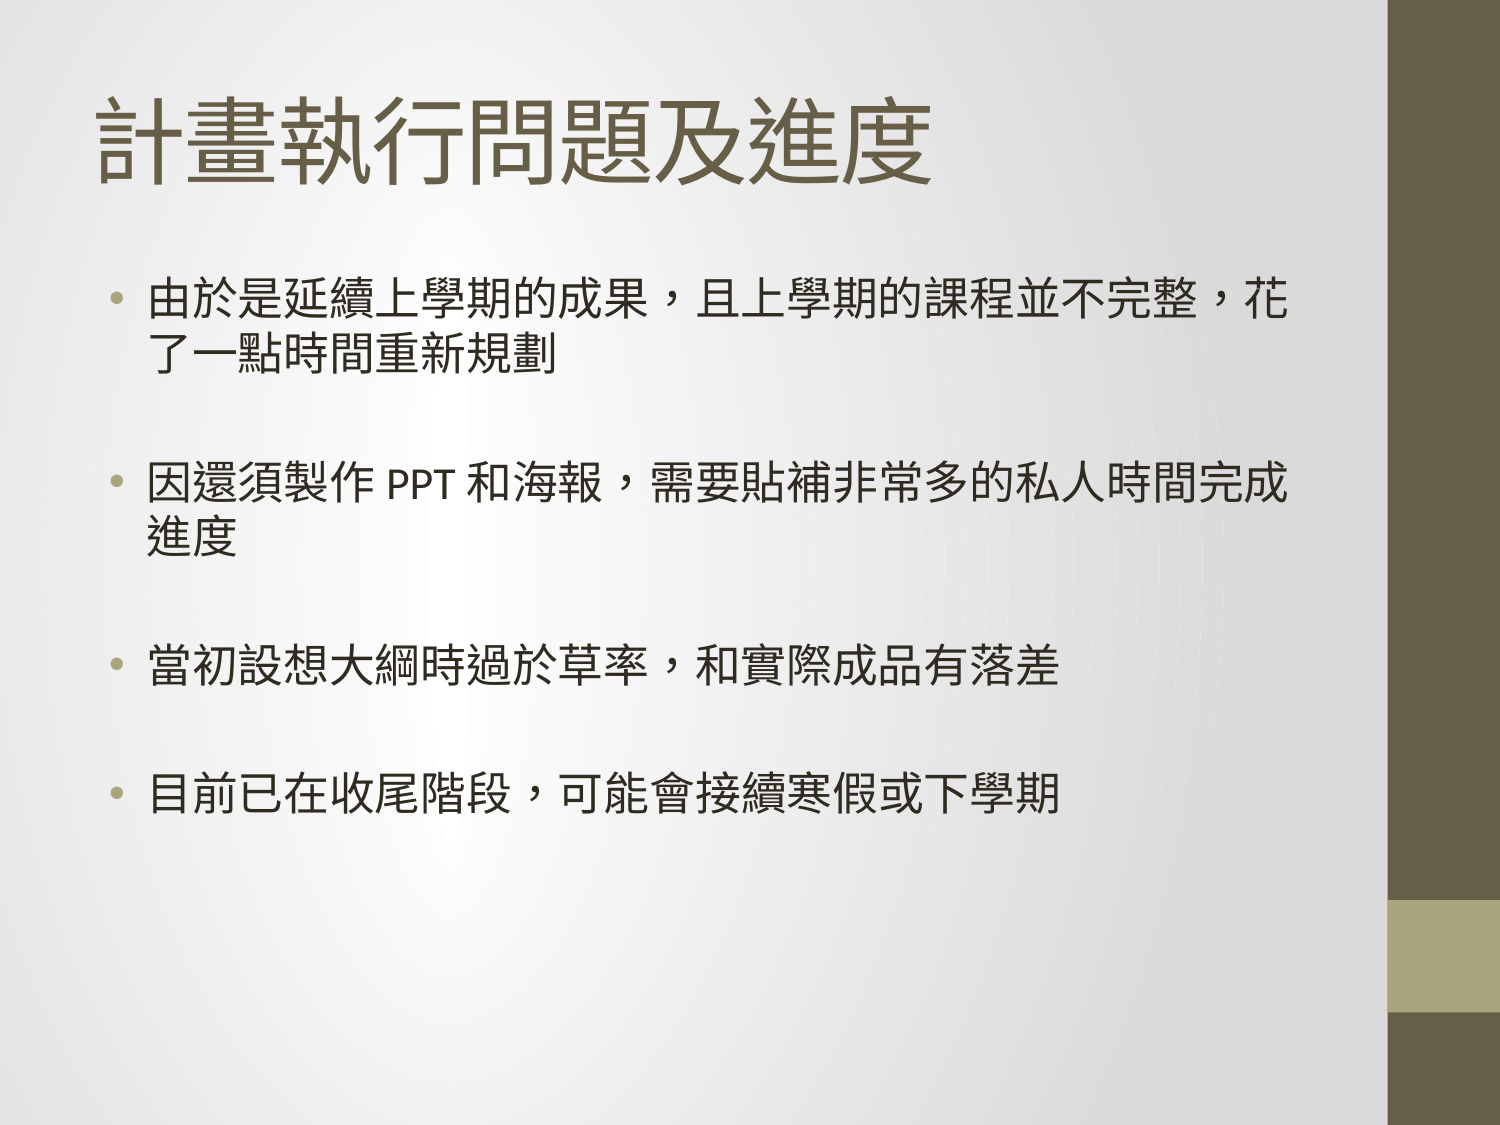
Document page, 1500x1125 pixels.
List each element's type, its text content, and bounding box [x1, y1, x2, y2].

list 由於是延續上學期的成果，且上學期的課程並不完整，花了一點時間重新規劃 因還須製作PPT和海報，需要貼補非常多的私人時間完成進度 當初設想大綱時過於草率，和實際成品有落差 目前已在收尾階段，可能會接續寒假或下學期 [75, 262, 1325, 1050]
title 計畫執行問題及進度 [75, 45, 1325, 233]
